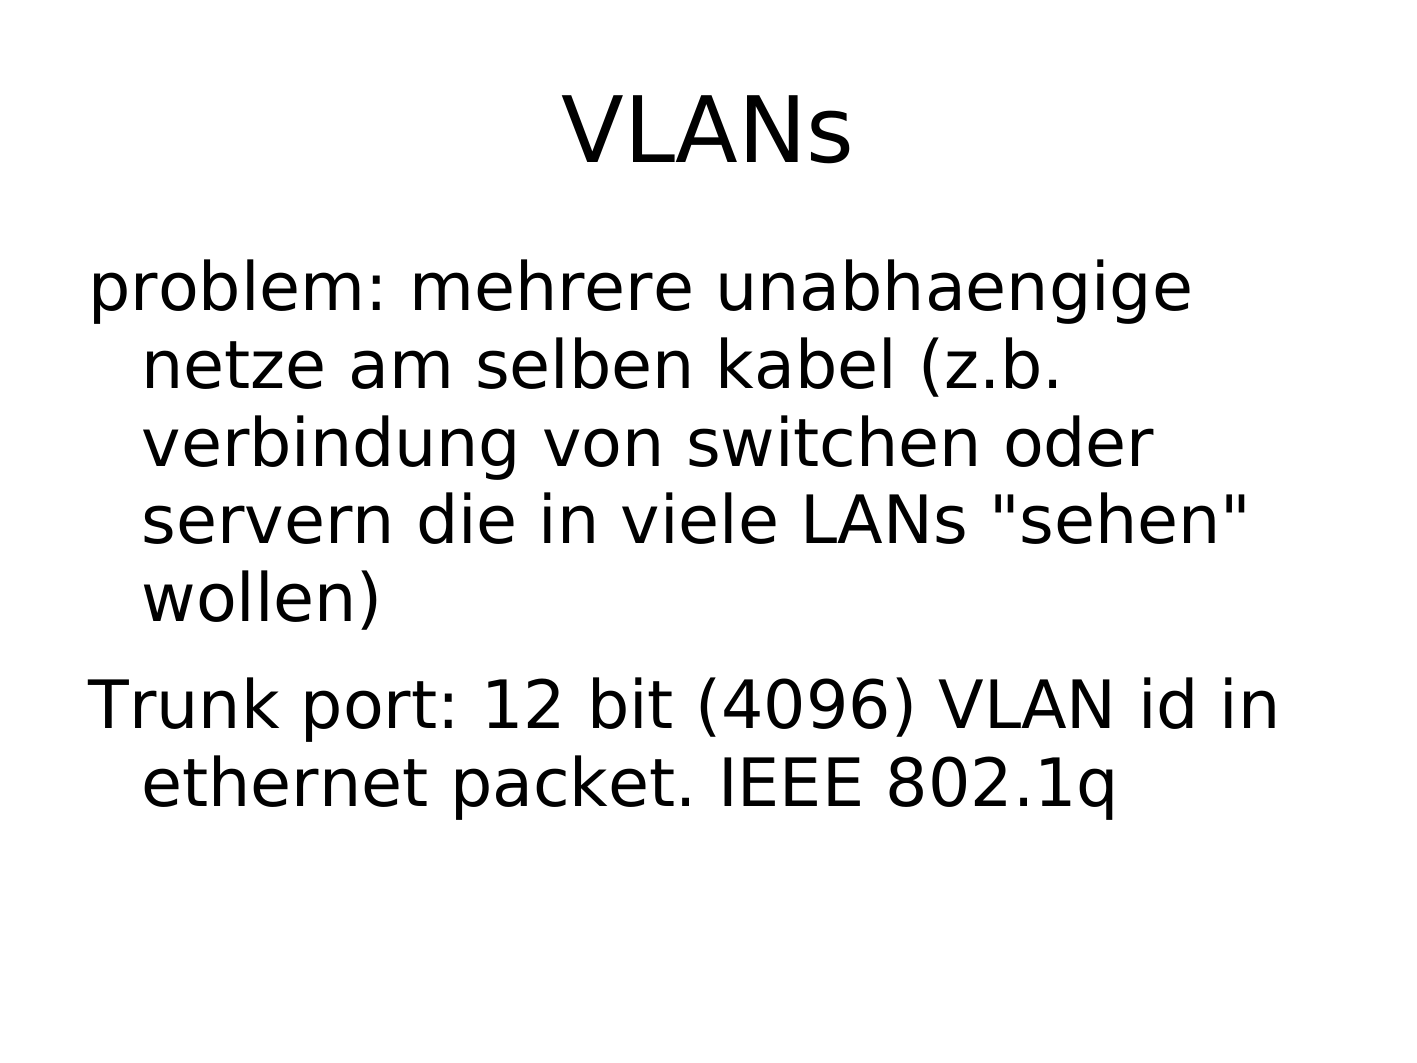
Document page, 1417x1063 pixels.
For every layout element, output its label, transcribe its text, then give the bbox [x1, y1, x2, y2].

title VLANs [70, 49, 1346, 213]
list problem: mehrere unabhaengige netze am selben kabel (z.b. verbindung von switchen oder servern die in viele LANs "sehen" wollen) Trunk port: 12 bit (4096) VLAN id in ethernet packet. IEEE 802.1q [70, 248, 1346, 936]
